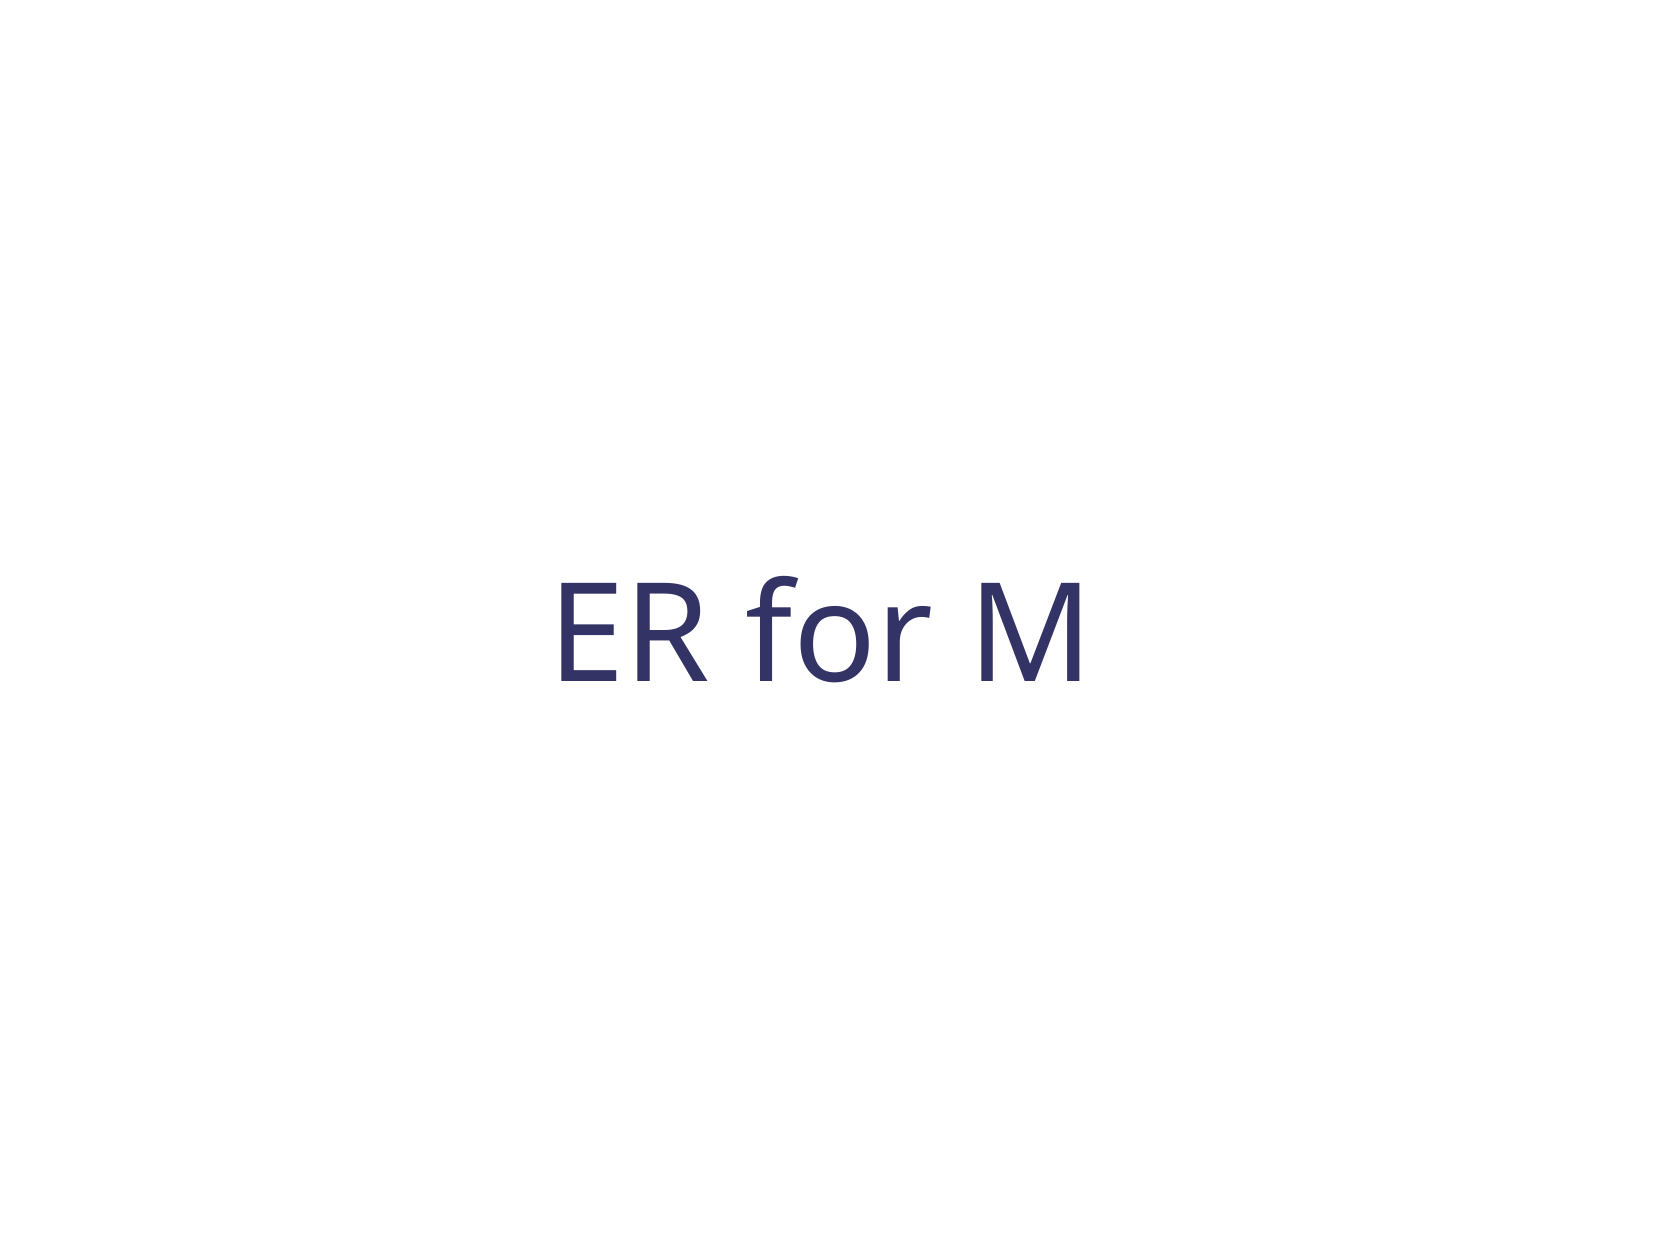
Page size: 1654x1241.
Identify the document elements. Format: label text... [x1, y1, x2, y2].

title ER for M [76, 531, 1565, 724]
